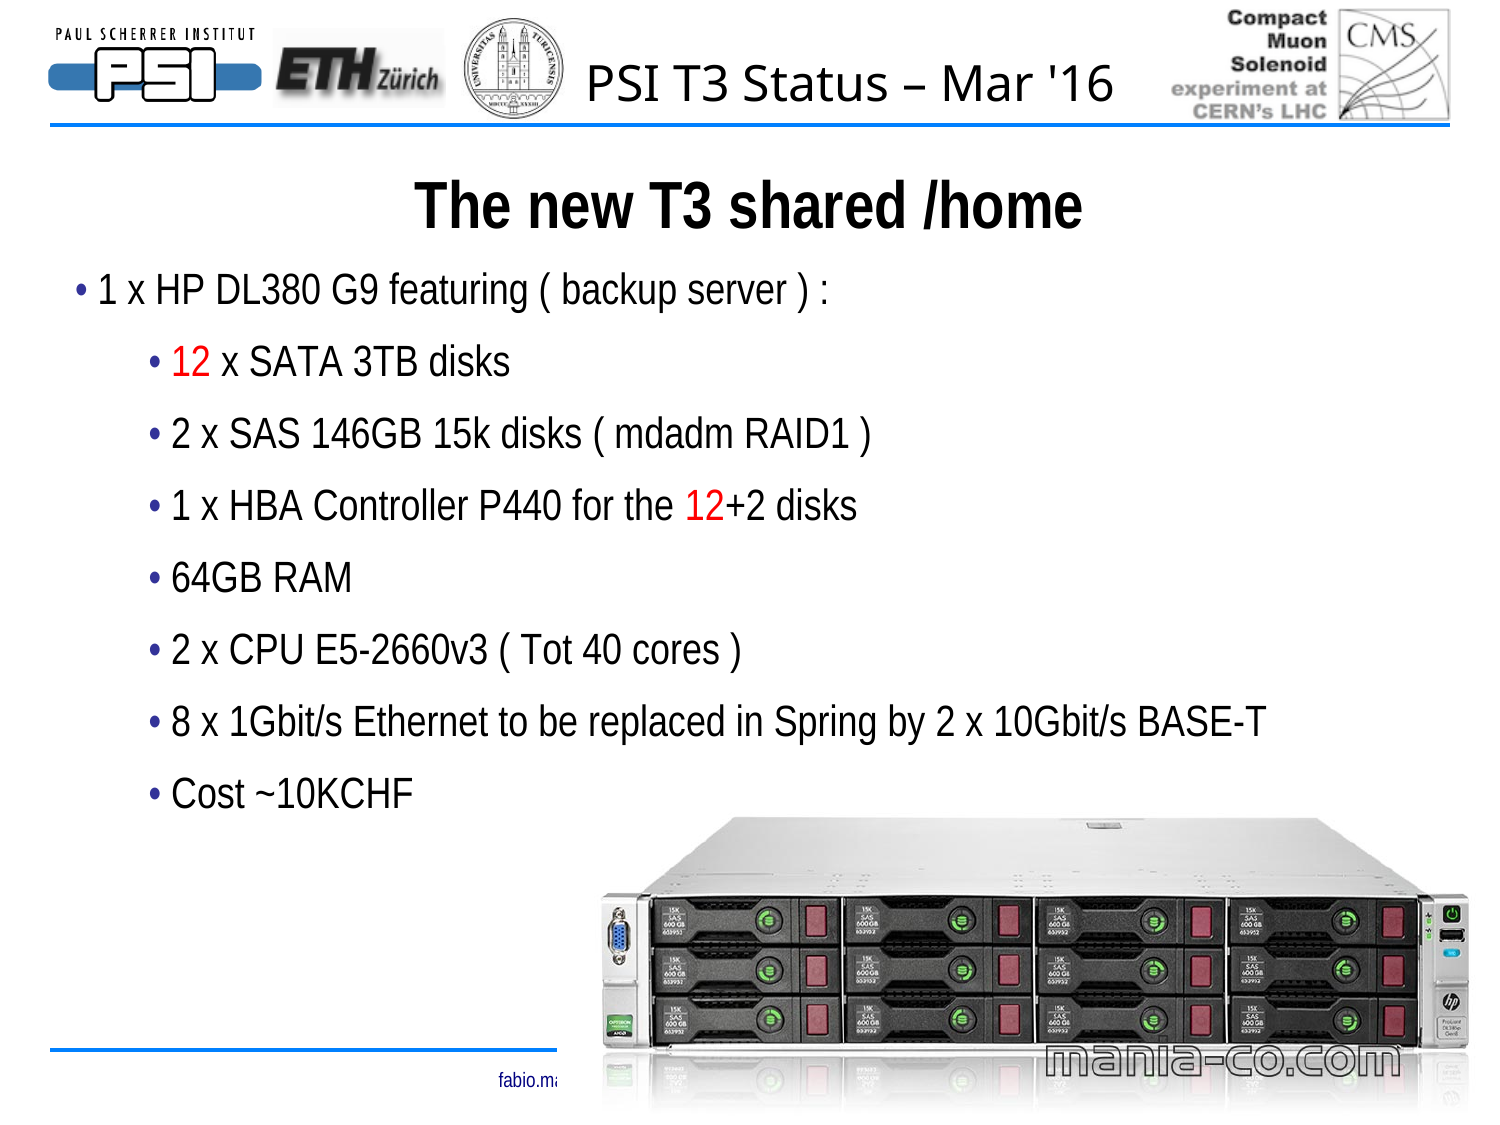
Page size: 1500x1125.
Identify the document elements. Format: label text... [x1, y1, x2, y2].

title The new T3 shared /home [75, 109, 1425, 263]
picture [1170, 8, 1451, 121]
picture [557, 767, 1500, 1125]
picture [461, 17, 565, 109]
picture [37, 12, 446, 113]
list 1 x HP DL380 G9 featuring ( backup server ) : 12 x SATA 3TB disks 2 x SAS 146GB 15k disks ( mdadm RAID1 ) 1 x HBA Controller P440 for the 12+2 disks 64GB RAM 2 x CPU E5-2660v3 ( Tot 40 cores ) 8 x 1Gbit/s Ethernet to be replaced in Spring by 2 x 10Gbit/s BASE-T Cost ~10KCHF [75, 263, 1425, 916]
